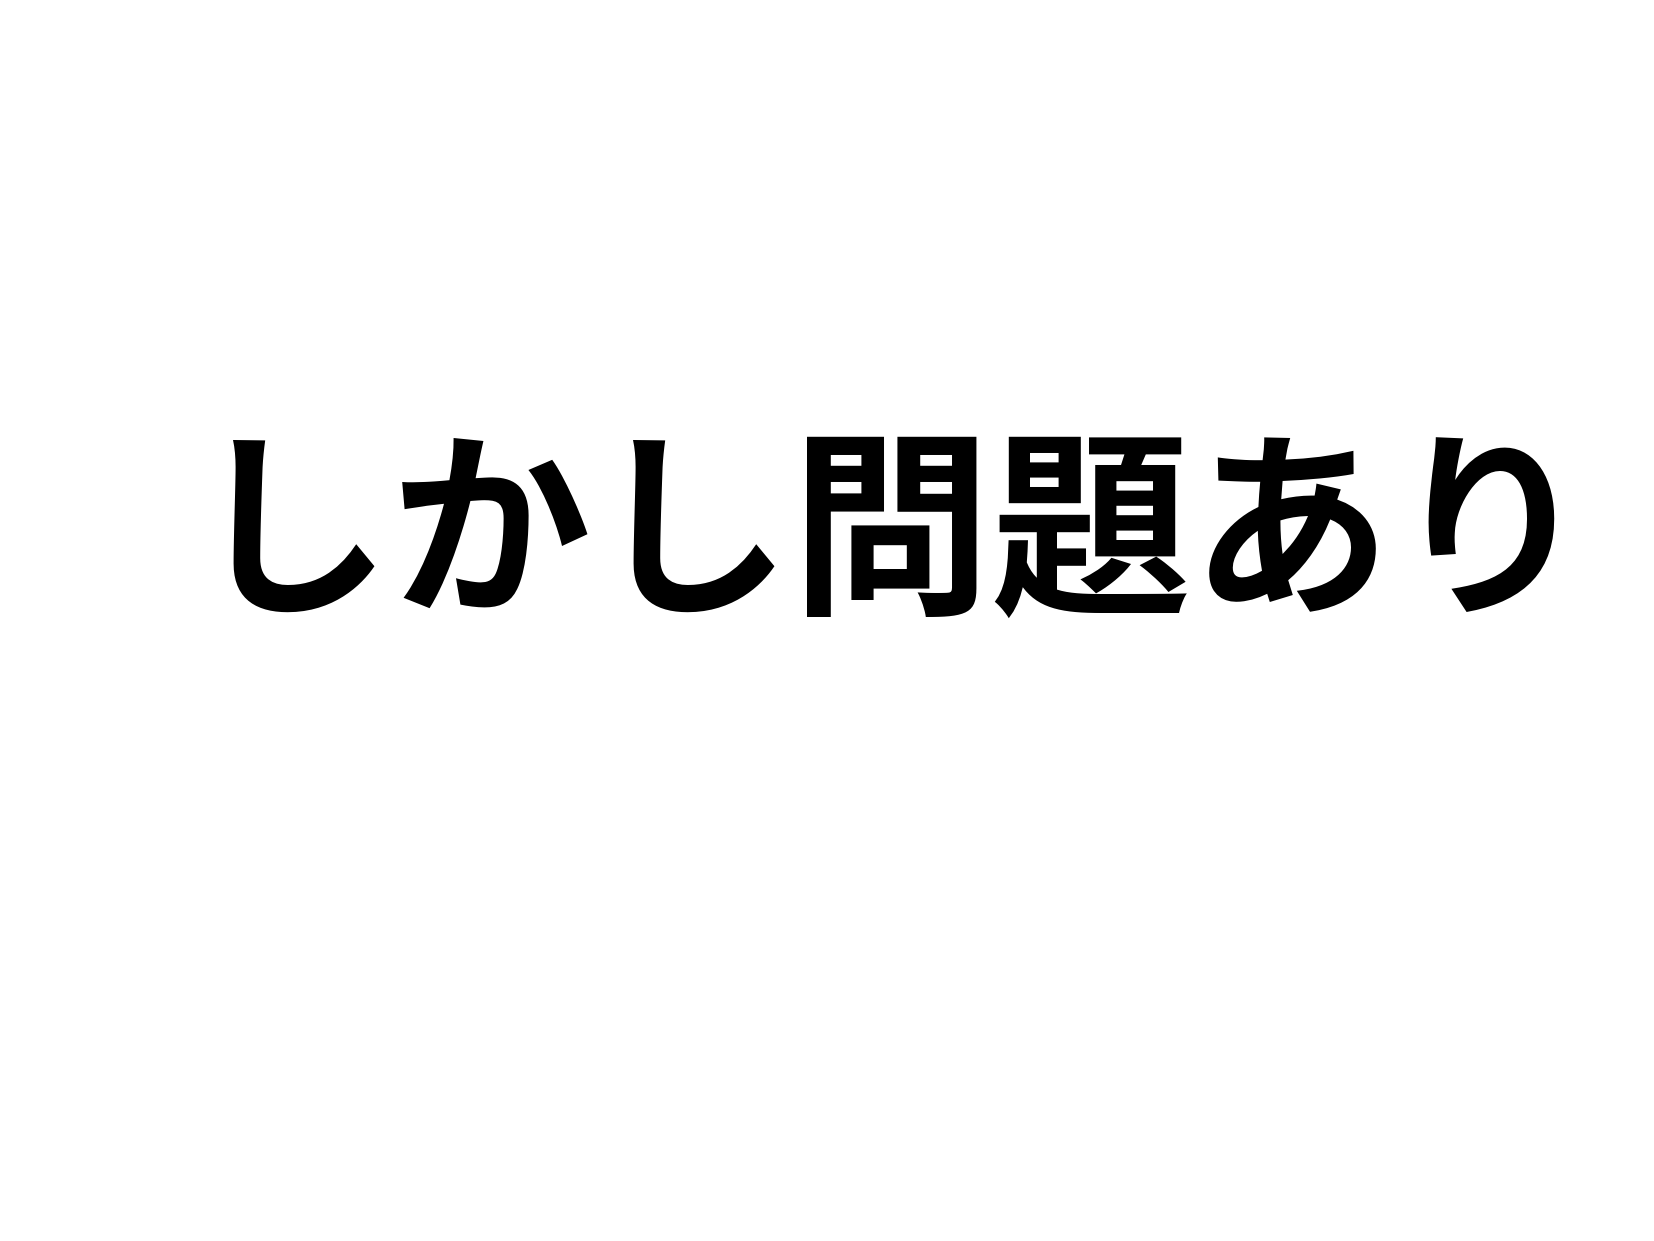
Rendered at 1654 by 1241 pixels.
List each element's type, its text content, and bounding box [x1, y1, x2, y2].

text_box しかし問題あり [177, 360, 1463, 591]
